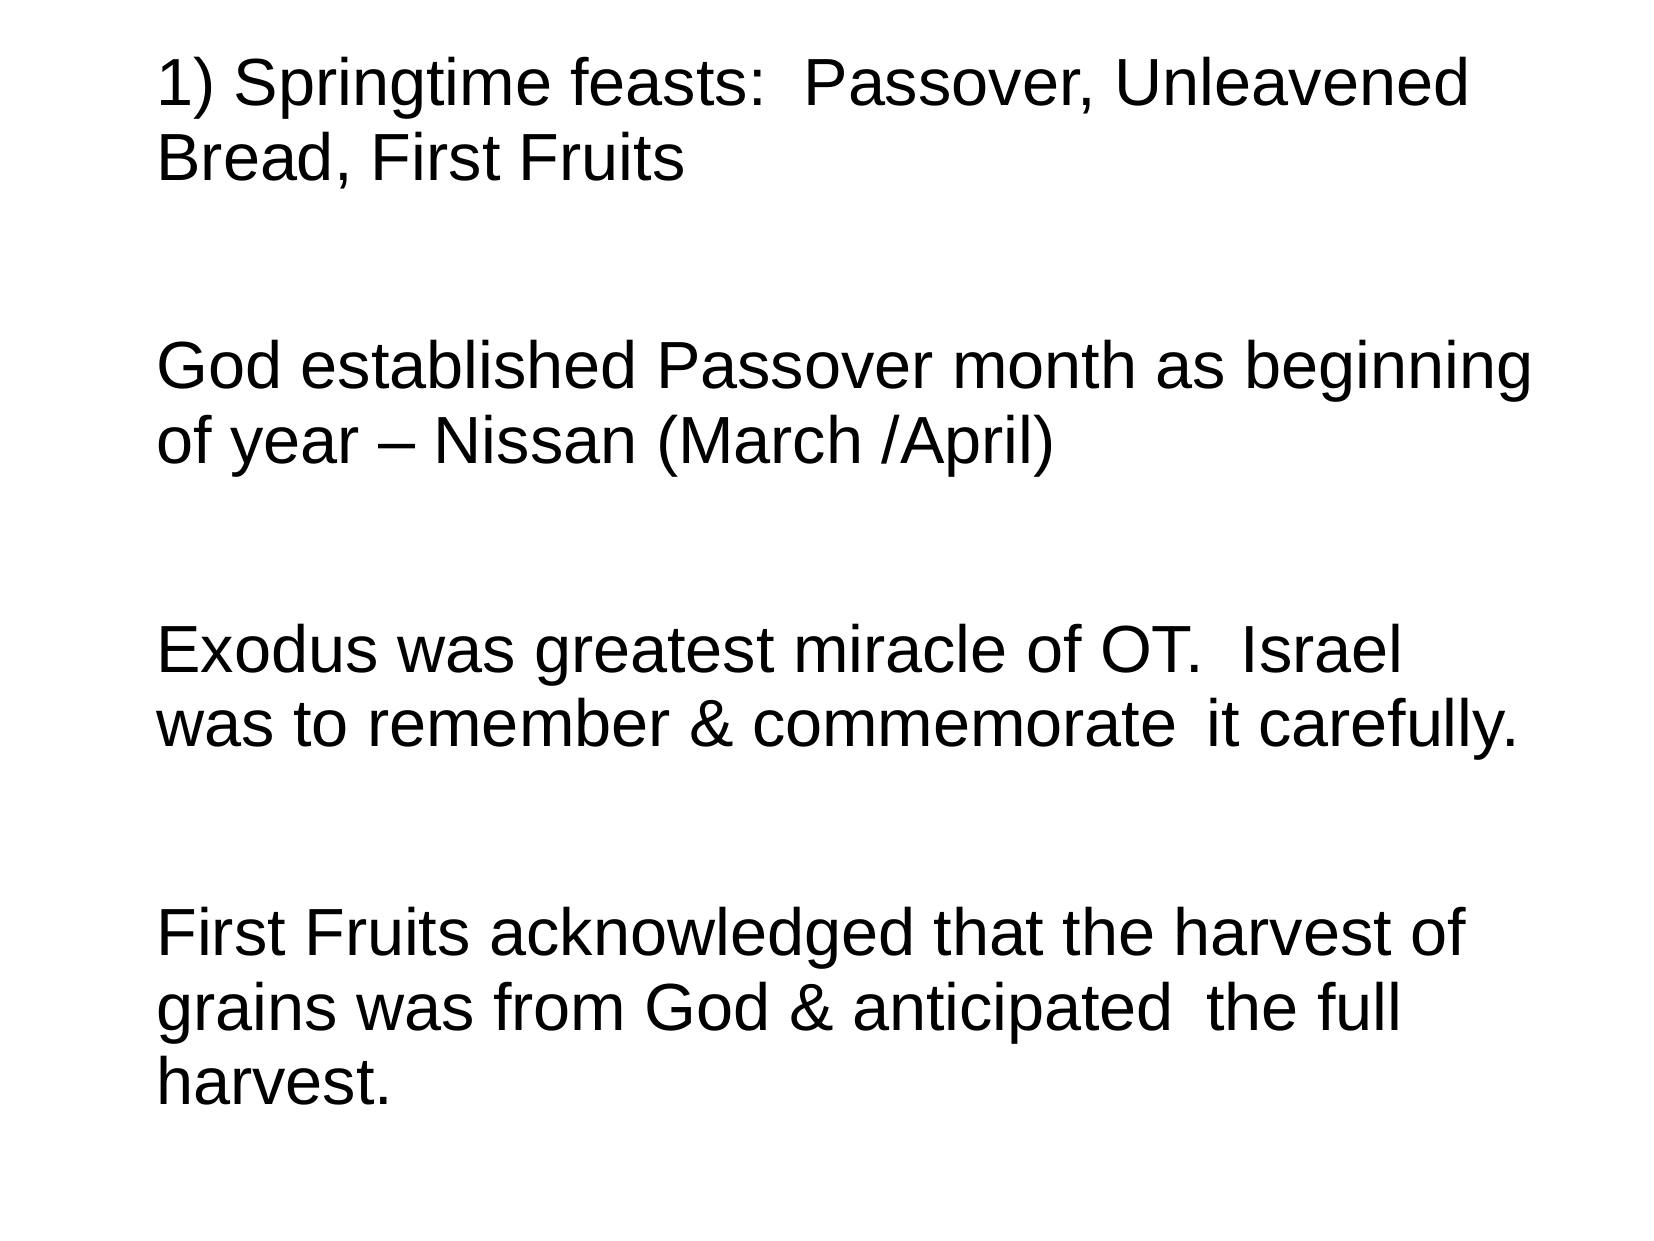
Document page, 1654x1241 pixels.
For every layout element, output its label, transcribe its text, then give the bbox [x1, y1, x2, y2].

list 1) Springtime feasts: Passover, Unleavened Bread, First Fruits God established Passover month as beginning of year – Nissan (March /April) Exodus was greatest miracle of OT. Israel was to remember & commemorate it carefully. First Fruits acknowledged that the harvest of grains was from God & anticipated the full harvest. [82, 45, 1538, 1171]
